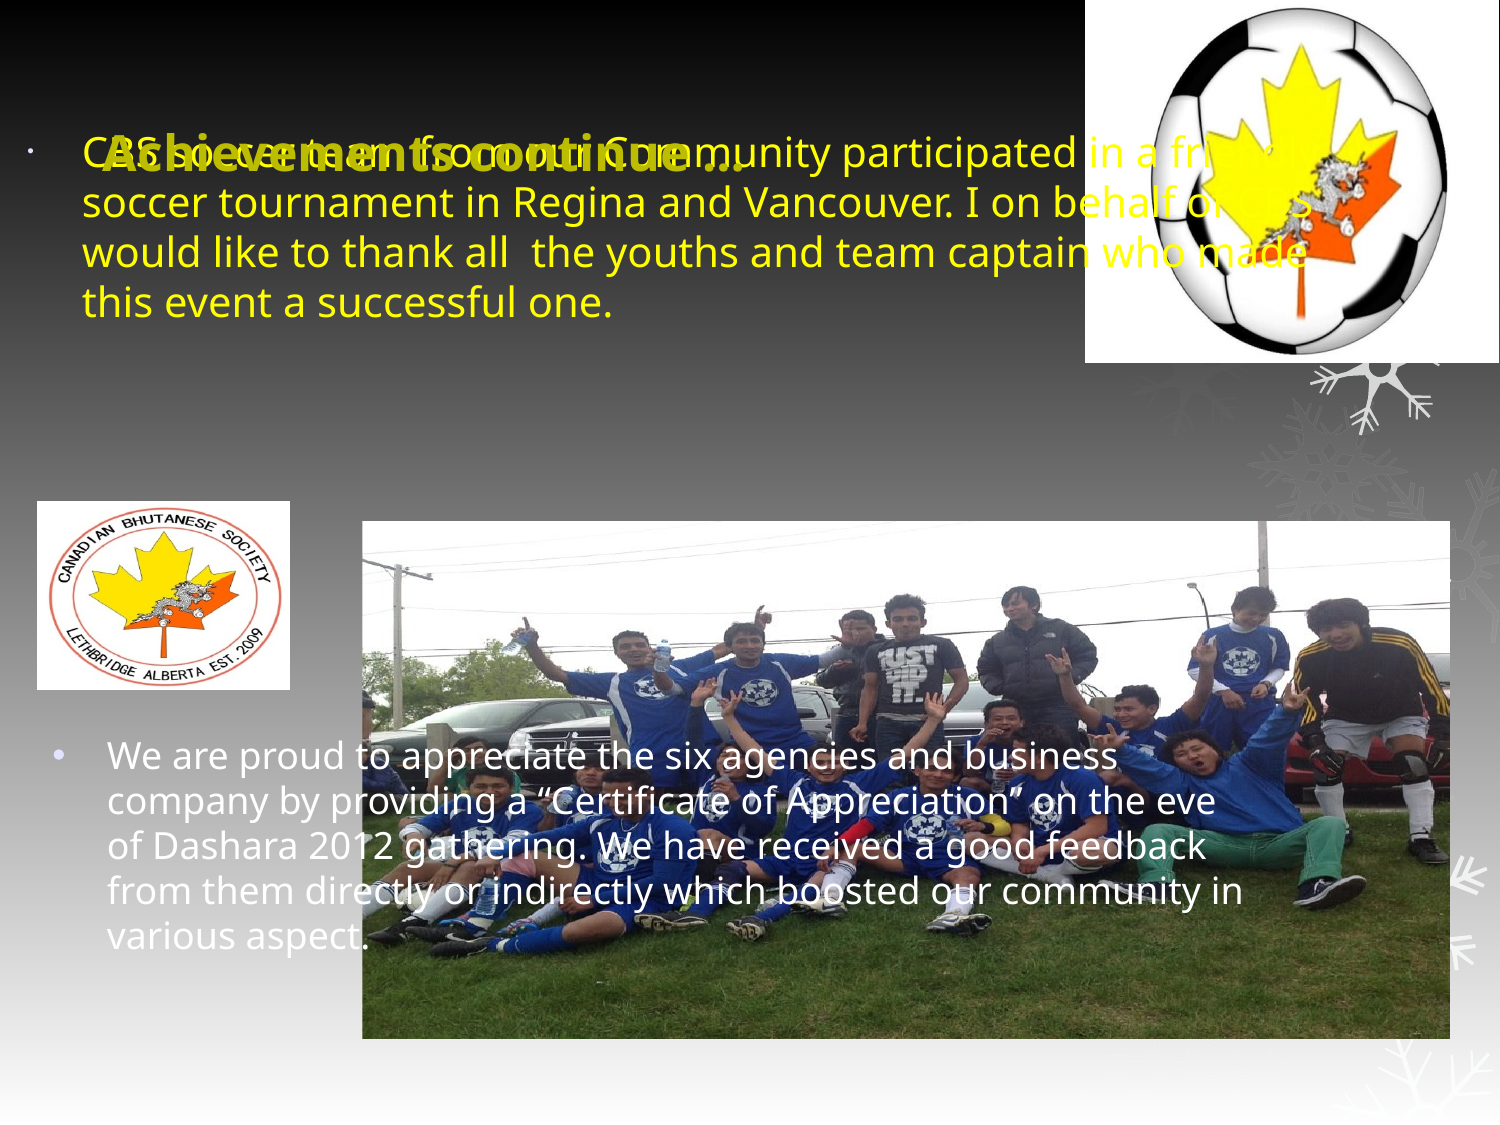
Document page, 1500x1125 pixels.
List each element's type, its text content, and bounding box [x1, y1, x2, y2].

list CBS soccer team from our Community participated in a friendly soccer tournament in Regina and Vancouver. I on behalf of CBS would like to thank all the youths and team captain who made this event a successful one. [12, 118, 1363, 656]
picture [1085, 0, 1499, 363]
picture [37, 501, 290, 690]
text_box We are proud to appreciate the six agencies and business company by providing a “Certificate of Appreciation” on the eve of Dashara 2012 gathering. We have received a good feedback from them directly or indirectly which boosted our community in various aspect. [37, 724, 1263, 965]
text_box Achievements continue … [87, 113, 761, 189]
picture [362, 521, 1450, 1039]
